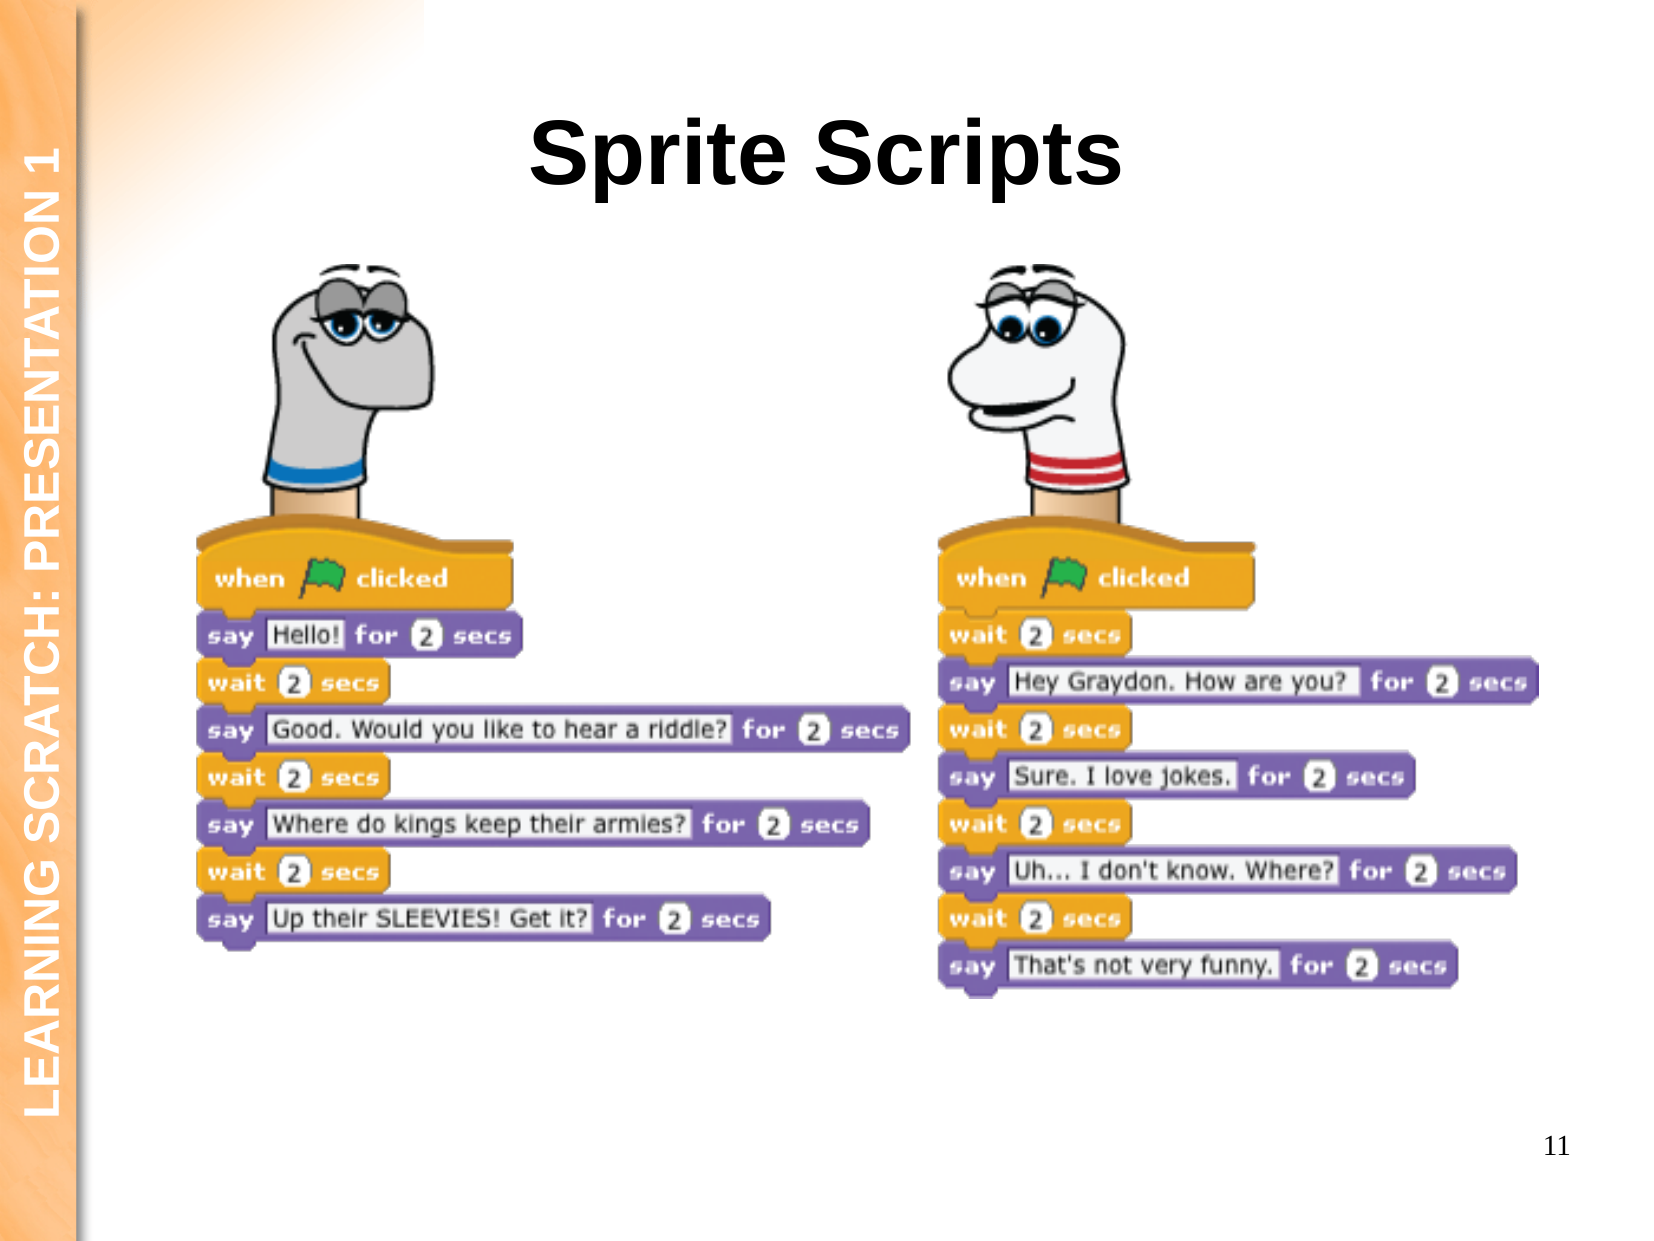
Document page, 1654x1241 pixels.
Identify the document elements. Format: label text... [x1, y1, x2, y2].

title Sprite Scripts [82, 56, 1571, 250]
picture [0, 0, 1539, 1241]
